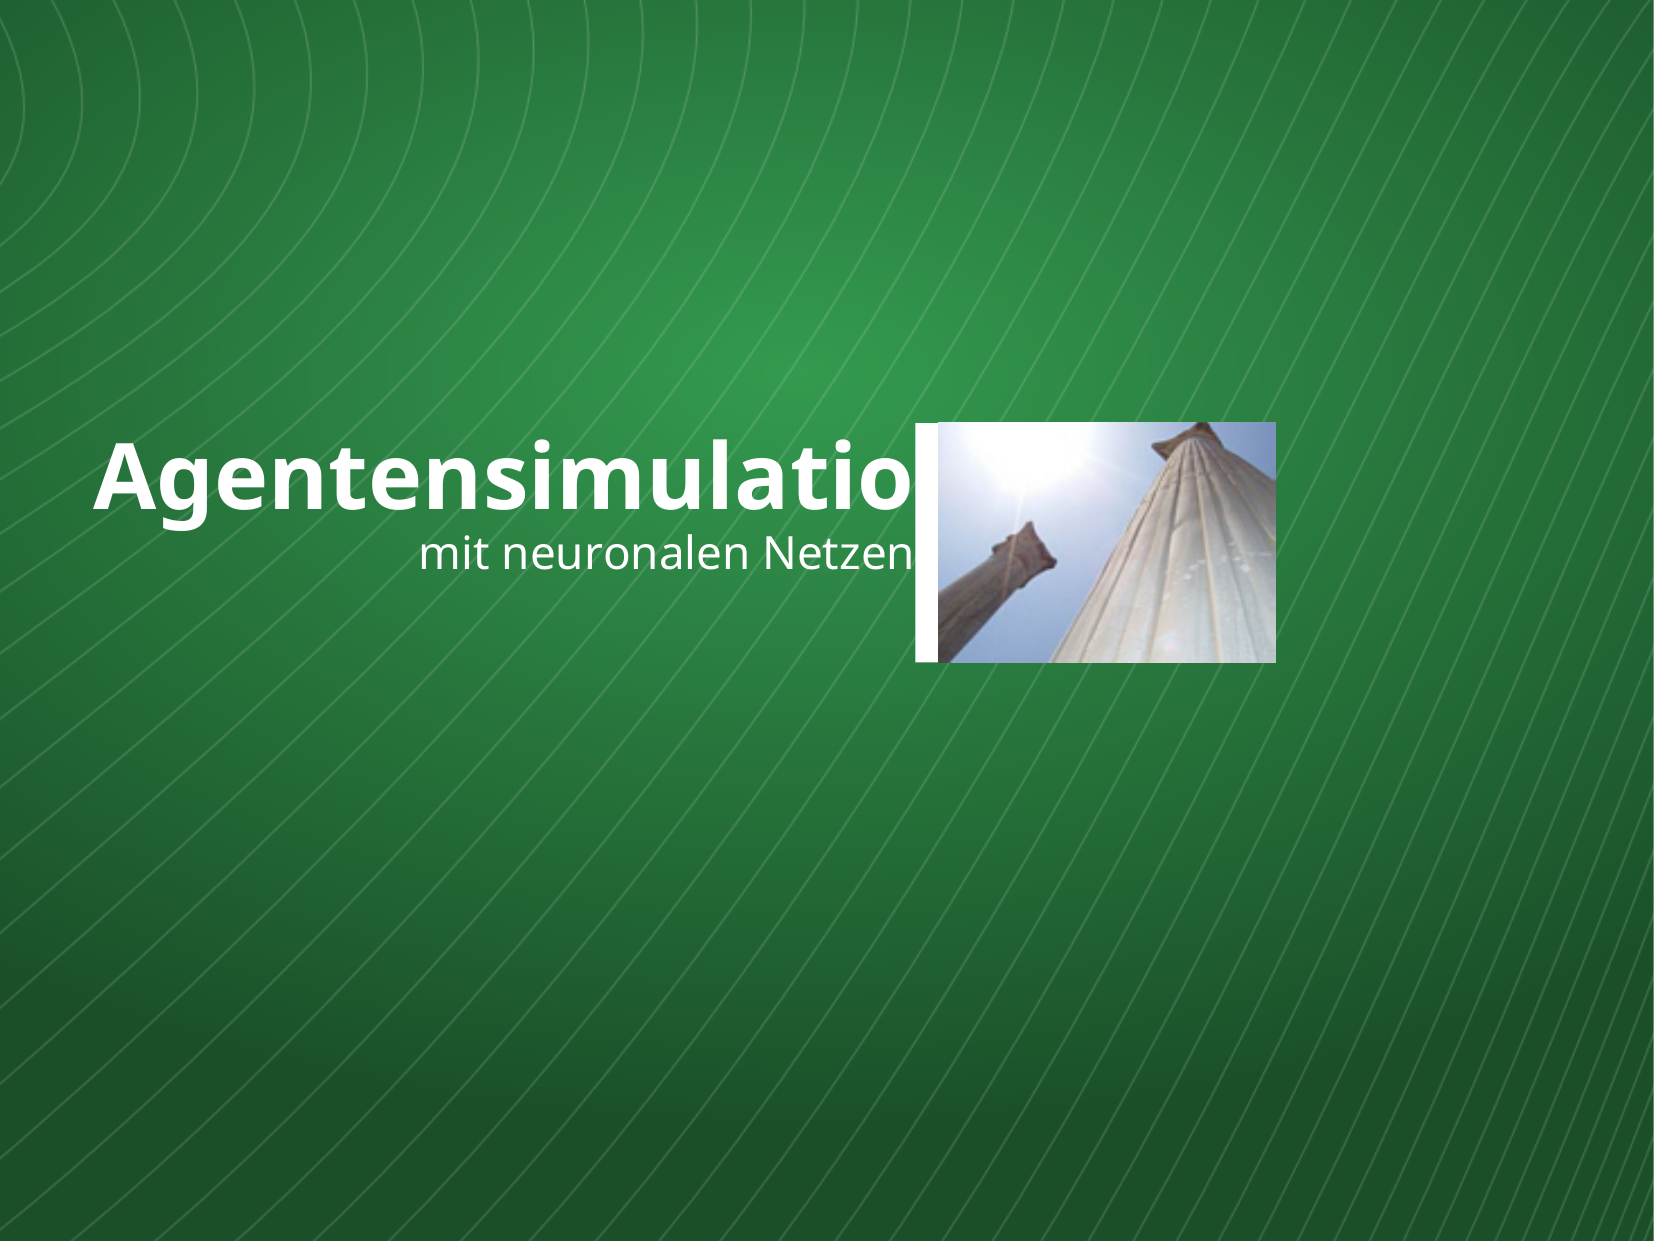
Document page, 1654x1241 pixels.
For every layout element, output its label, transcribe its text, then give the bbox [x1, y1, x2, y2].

text_box [915, 423, 938, 663]
text_box mit neuronalen Netzen [404, 514, 909, 641]
picture [0, 0, 1654, 1241]
text_box Agentensimulation [78, 404, 909, 527]
